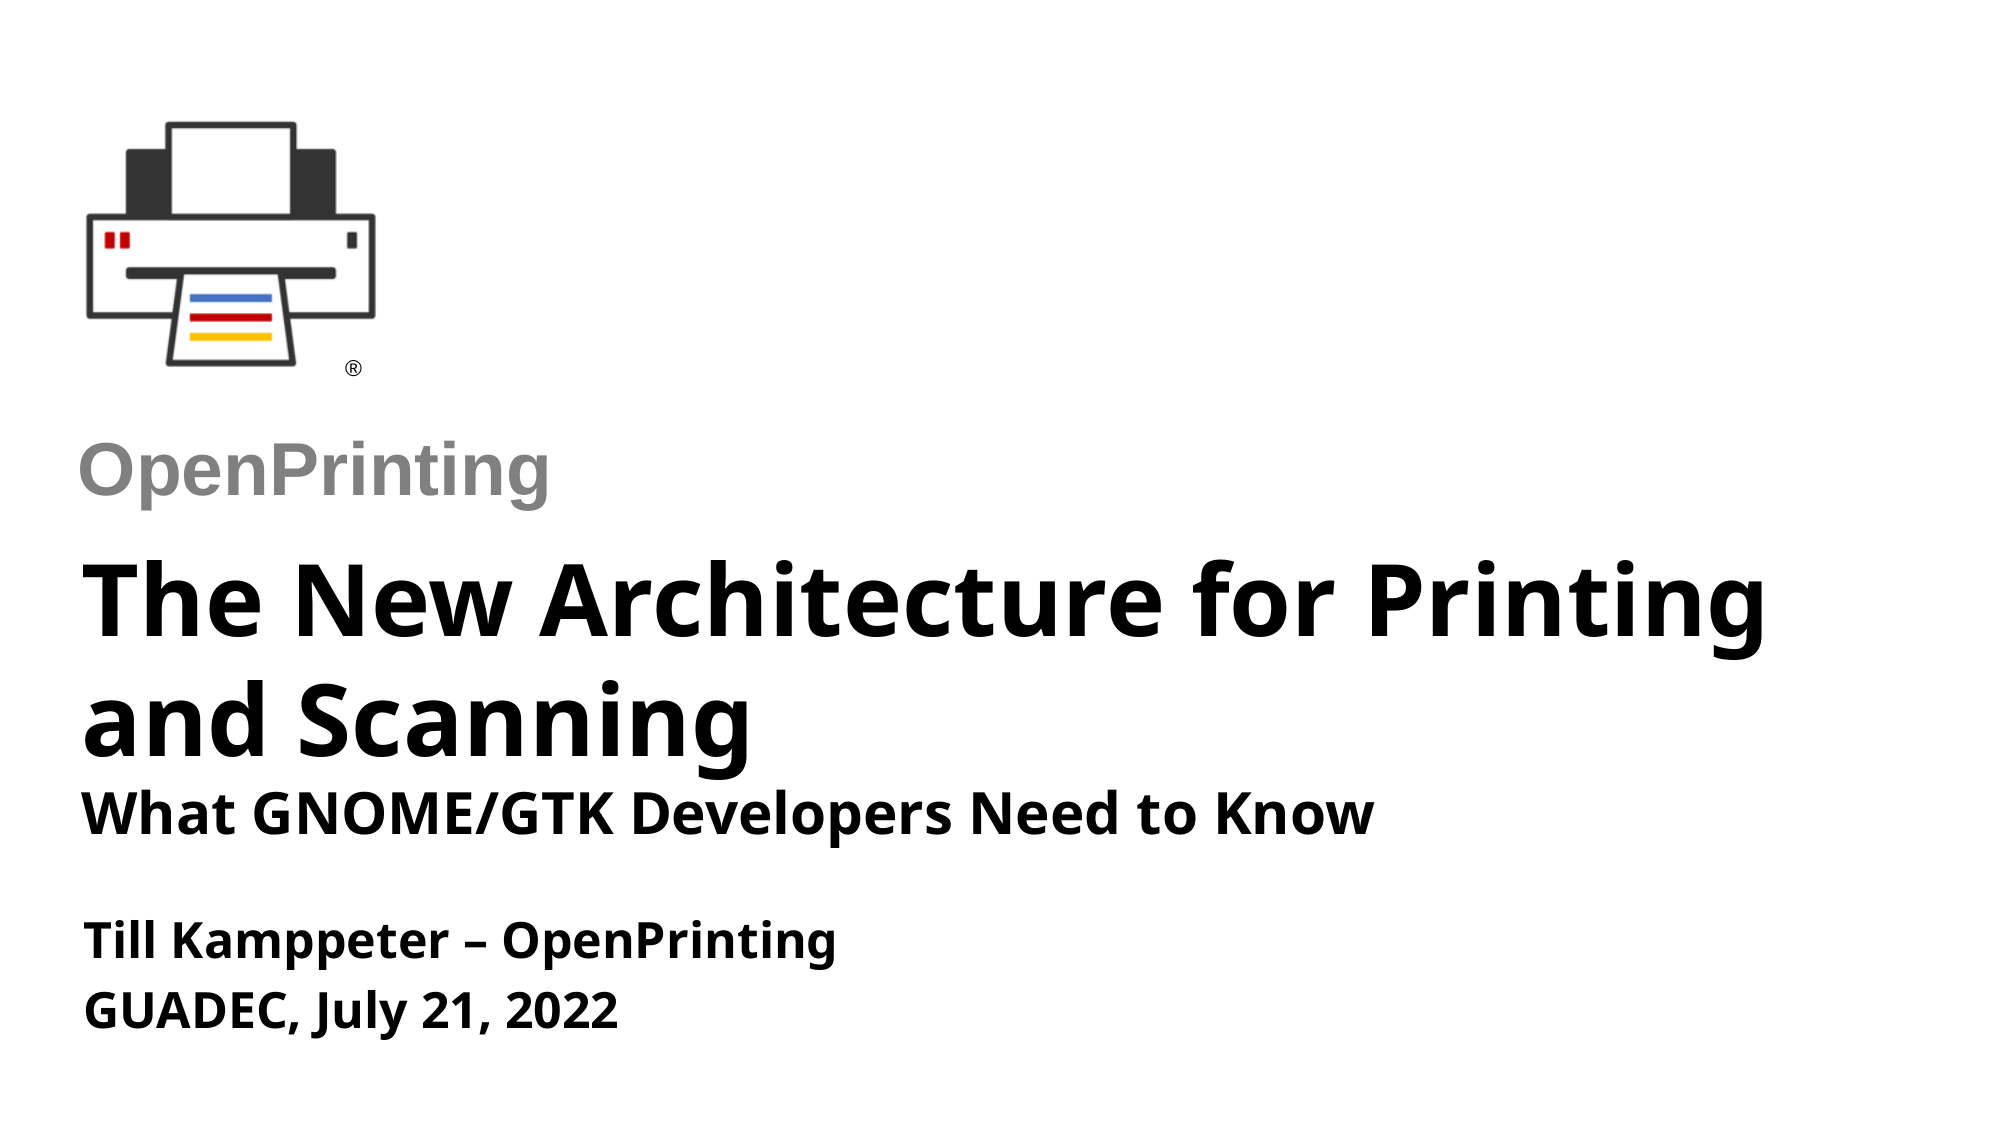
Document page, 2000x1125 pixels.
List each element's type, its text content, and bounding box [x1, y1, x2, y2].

list Till Kamppeter – OpenPrinting GUADEC, July 21, 2022 [75, 900, 1425, 1063]
title The New Architecture for Printing and Scanning What GNOME/GTK Developers Need to Know [75, 522, 1936, 856]
picture [75, 110, 388, 379]
